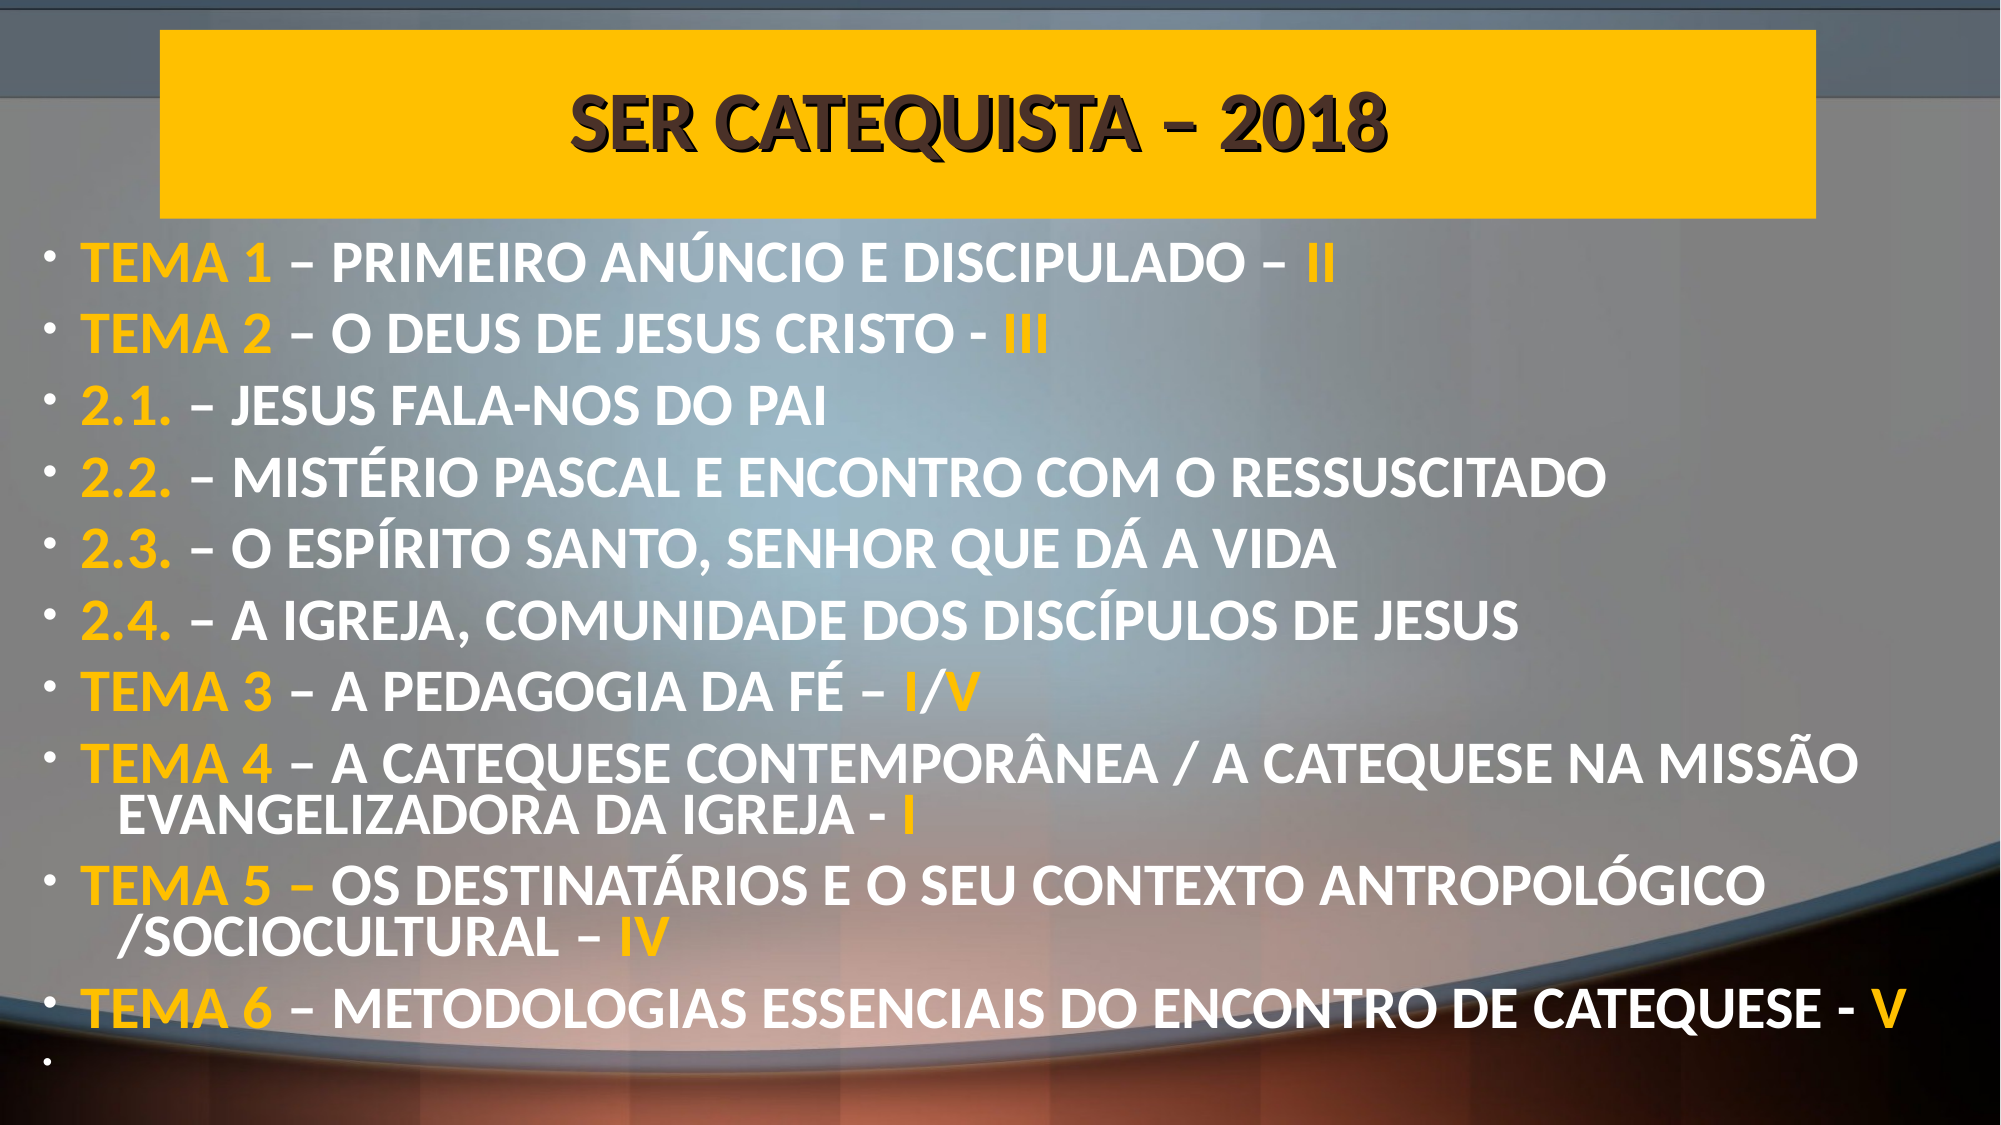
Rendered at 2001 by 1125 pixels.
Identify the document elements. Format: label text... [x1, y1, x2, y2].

title SER CATEQUISTA – 2018 [159, 29, 1817, 219]
list TEMA 1 – PRIMEIRO ANÚNCIO E DISCIPULADO – II TEMA 2 – O DEUS DE JESUS CRISTO - III 2.1. – JESUS FALA-NOS DO PAI 2.2. – MISTÉRIO PASCAL E ENCONTRO COM O RESSUSCITADO 2.3. – O ESPÍRITO SANTO, SENHOR QUE DÁ A VIDA 2.4. – A IGREJA, COMUNIDADE DOS DISCÍPULOS DE JESUS TEMA 3 – A PEDAGOGIA DA FÉ – I/V TEMA 4 – A CATEQUESE CONTEMPORÂNEA / A CATEQUESE NA MISSÃO EVANGELIZADORA DA IGREJA - I TEMA 5 – OS DESTINATÁRIOS E O SEU CONTEXTO ANTROPOLÓGICO /SOCIOCULTURAL – IV TEMA 6 – METODOLOGIAS ESSENCIAIS DO ENCONTRO DE CATEQUESE - V [27, 234, 2000, 1096]
